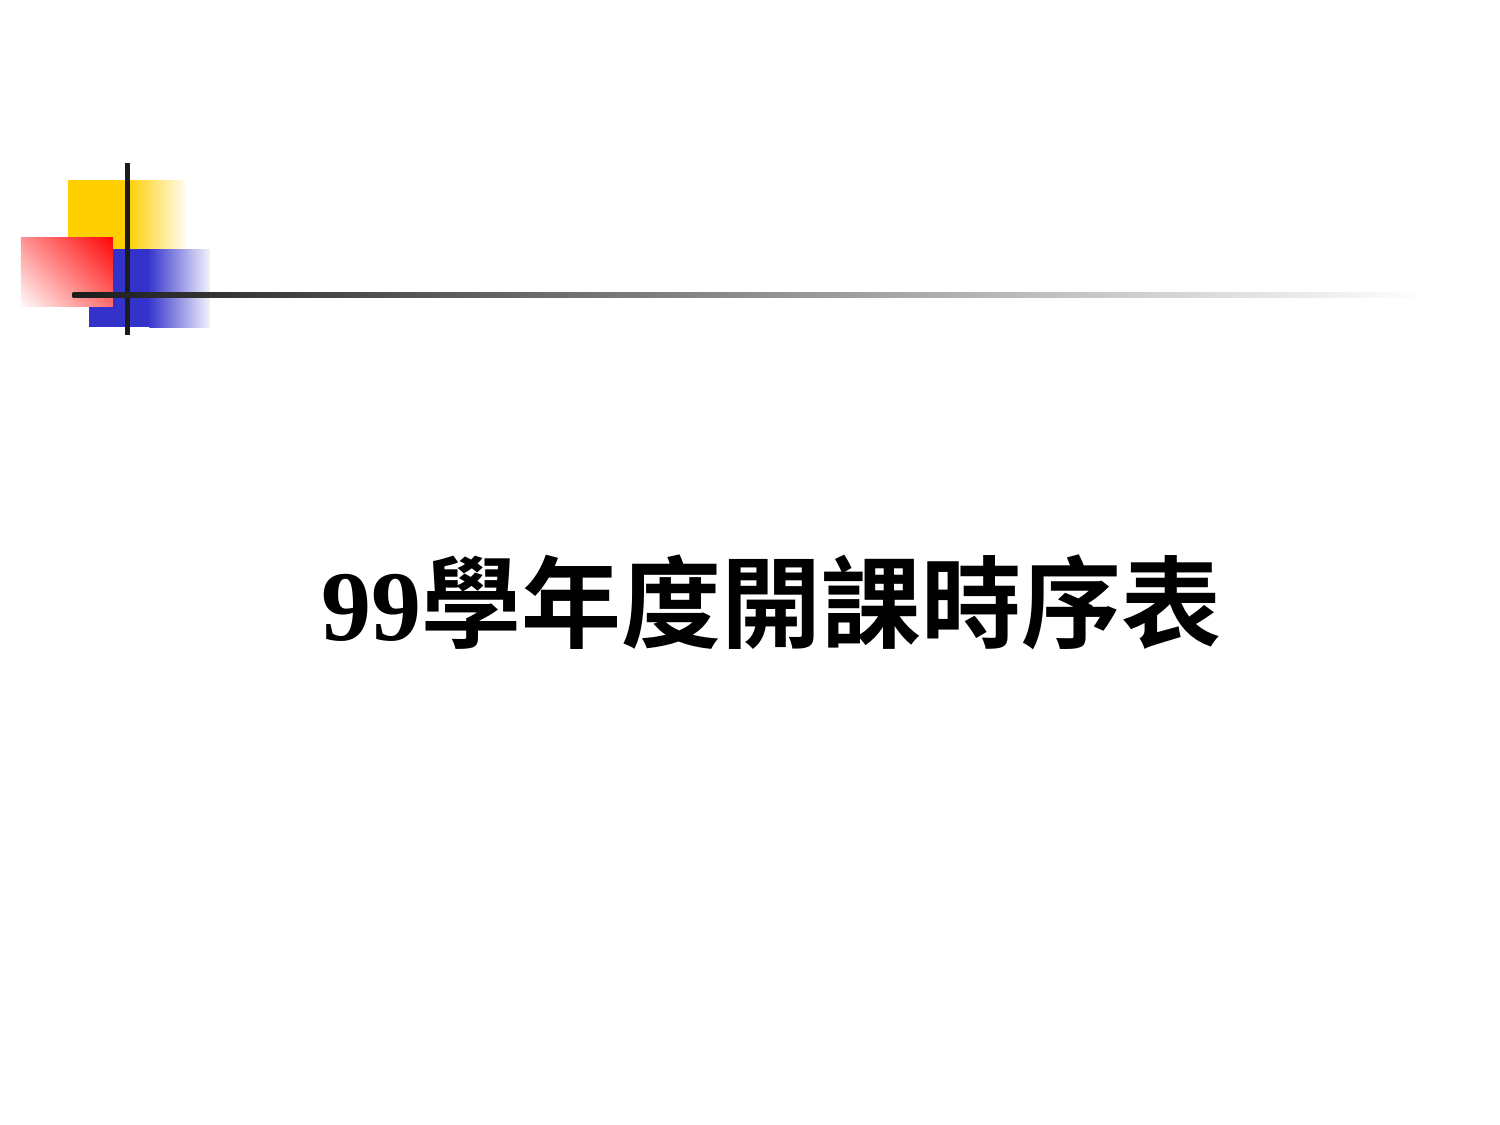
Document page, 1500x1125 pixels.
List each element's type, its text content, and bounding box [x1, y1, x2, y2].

list 99學年度開課時序表 [193, 331, 1469, 1007]
